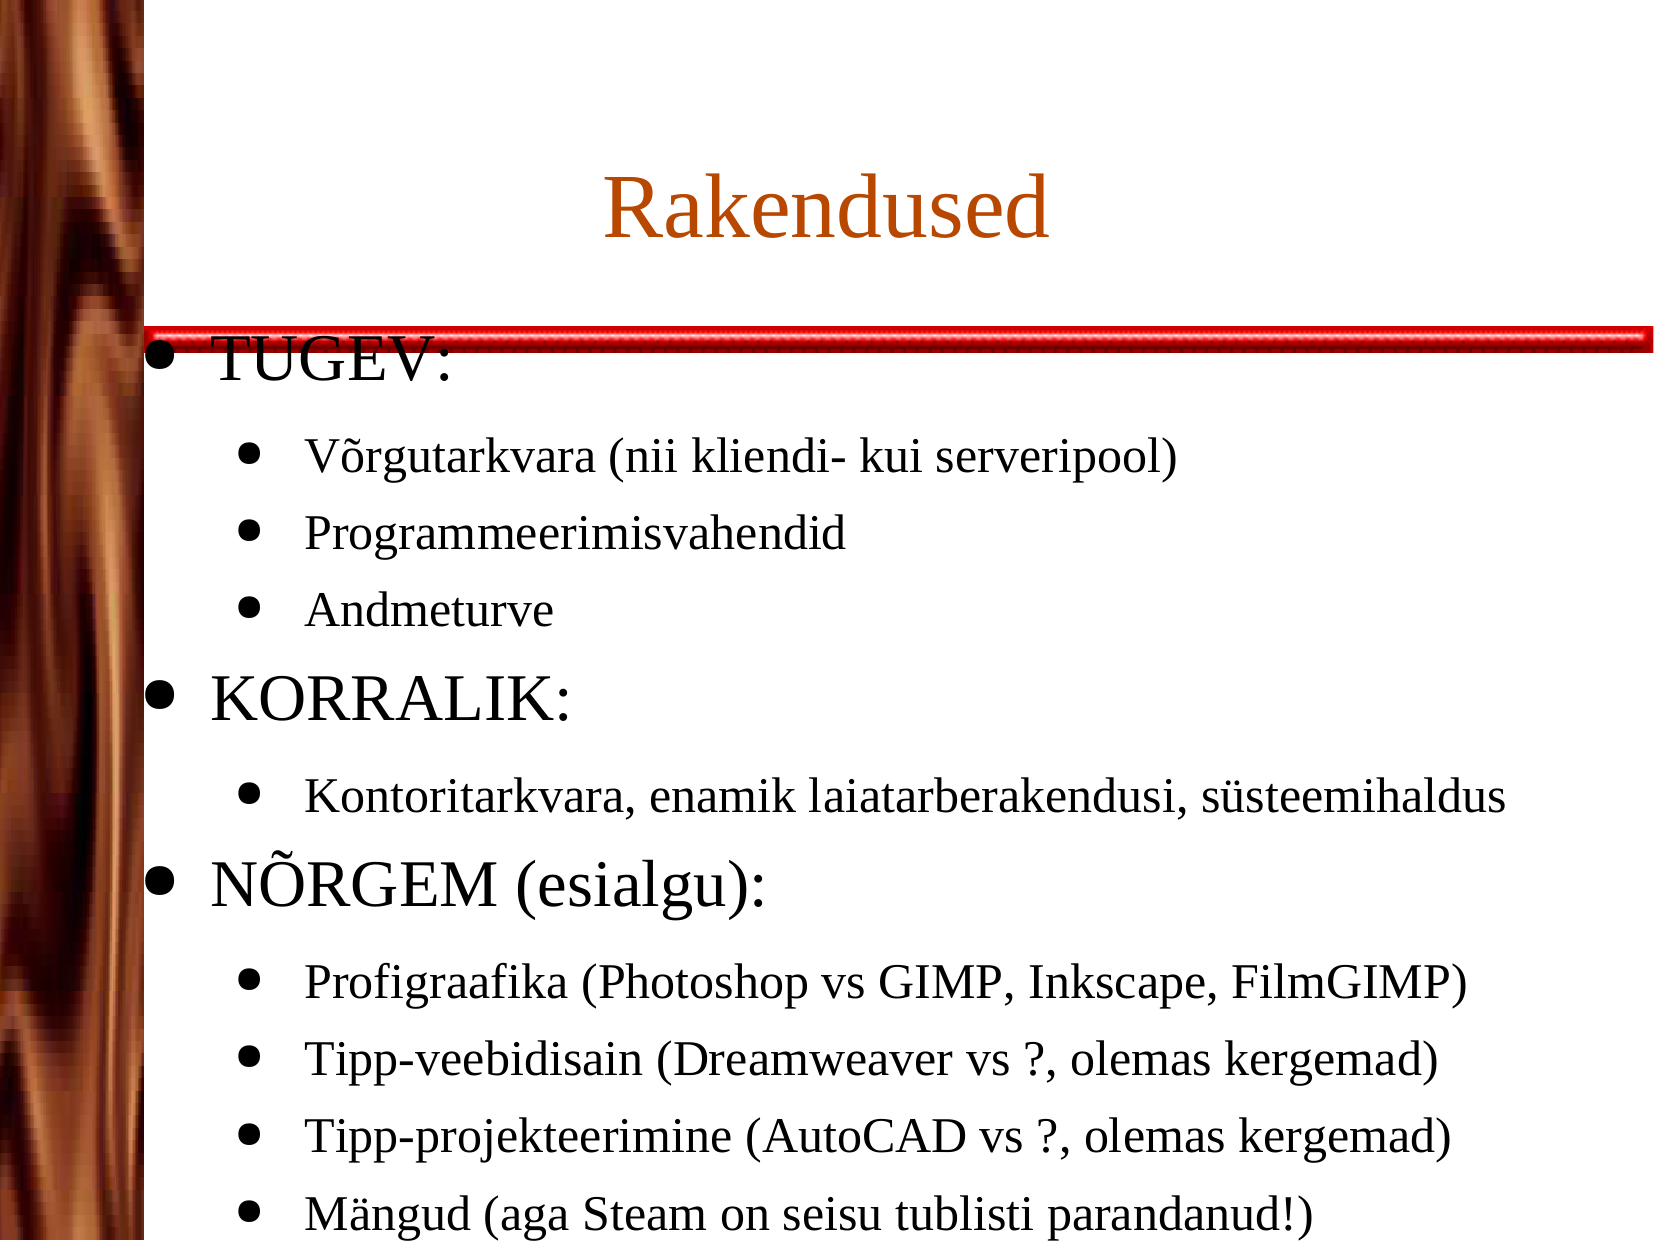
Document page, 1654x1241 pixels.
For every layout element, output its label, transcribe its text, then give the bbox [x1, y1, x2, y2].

picture [0, 0, 144, 1240]
title Rakendused [121, 100, 1533, 312]
list TUGEV: Võrgutarkvara (nii kliendi- kui serveripool) Programmeerimisvahendid Andmeturve KORRALIK: Kontoritarkvara, enamik laiatarberakendusi, süsteemihaldus NÕRGEM (esialgu): Profigraafika (Photoshop vs GIMP, Inkscape, FilmGIMP) Tipp-veebidisain (Dreamweaver vs ?, olemas kergemad) Tipp-projekteerimine (AutoCAD vs ?, olemas kergemad) Mängud (aga Steam on seisu tublisti parandanud!) [128, 319, 1540, 1241]
picture [1540, 326, 1654, 353]
